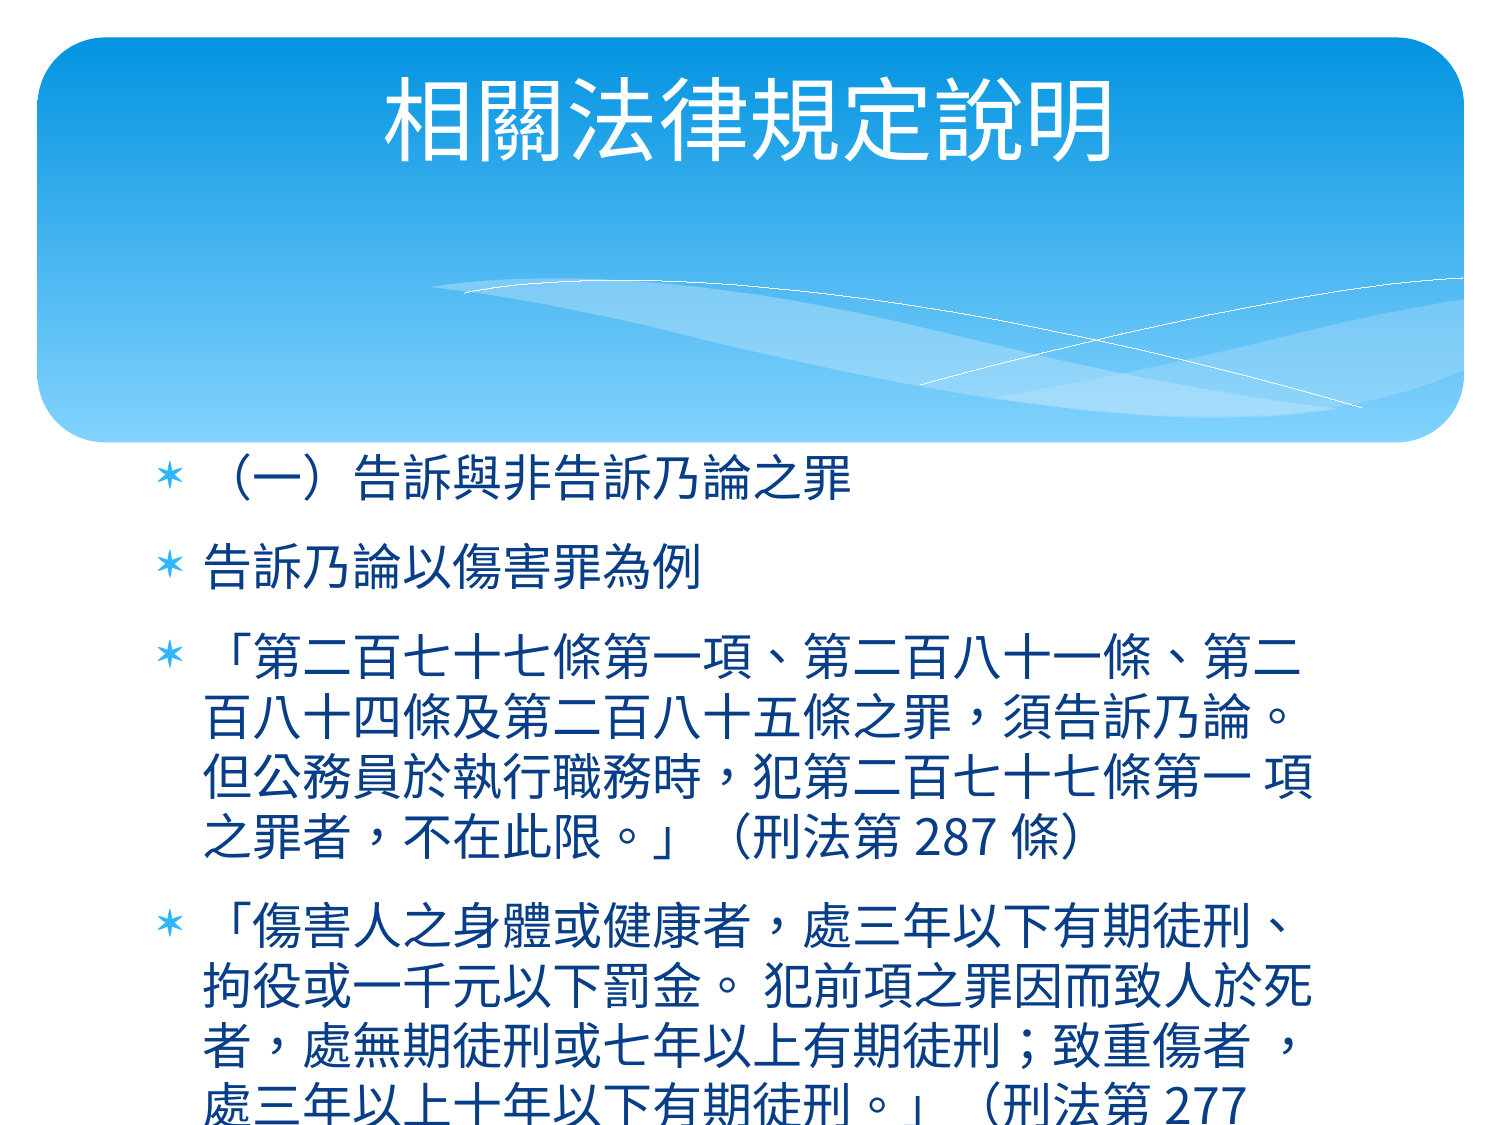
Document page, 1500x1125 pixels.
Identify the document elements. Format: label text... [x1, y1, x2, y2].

title 相關法律規定說明 [75, 55, 1425, 261]
list （一）告訴與非告訴乃論之罪 告訴乃論以傷害罪為例 「第二百七十七條第一項、第二百八十一條、第二百八十四條及第二百八十五條之罪，須告訴乃論。但公務員於執行職務時，犯第二百七十七條第一 項之罪者，不在此限。」（刑法第287條） 「傷害人之身體或健康者，處三年以下有期徒刑、拘役或一千元以下罰金。 犯前項之罪因而致人於死者，處無期徒刑或七年以上有期徒刑；致重傷者 ，處三年以上十年以下有期徒刑。」（刑法第277條） [143, 438, 1359, 1005]
